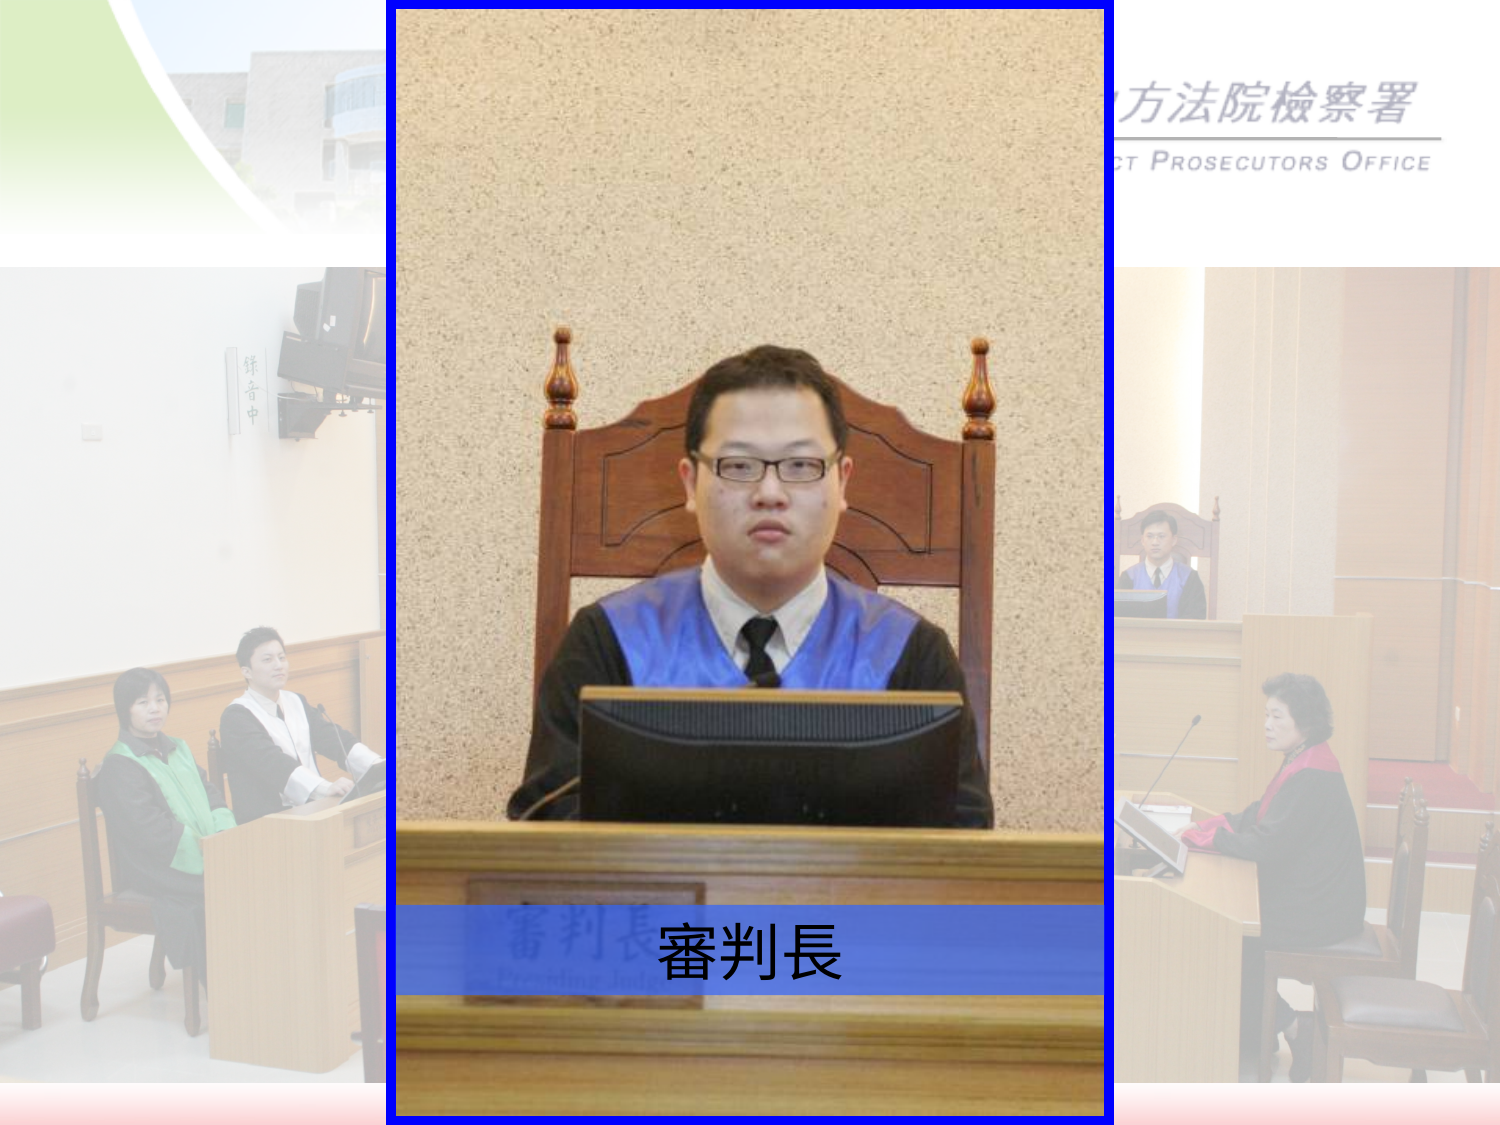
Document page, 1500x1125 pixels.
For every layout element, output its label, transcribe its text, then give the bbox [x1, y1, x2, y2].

text_box [1114, 0, 1500, 1125]
picture [395, 9, 1105, 904]
picture [395, 996, 1105, 1116]
text_box 審判長 [395, 904, 1105, 996]
text_box [0, 0, 386, 1125]
